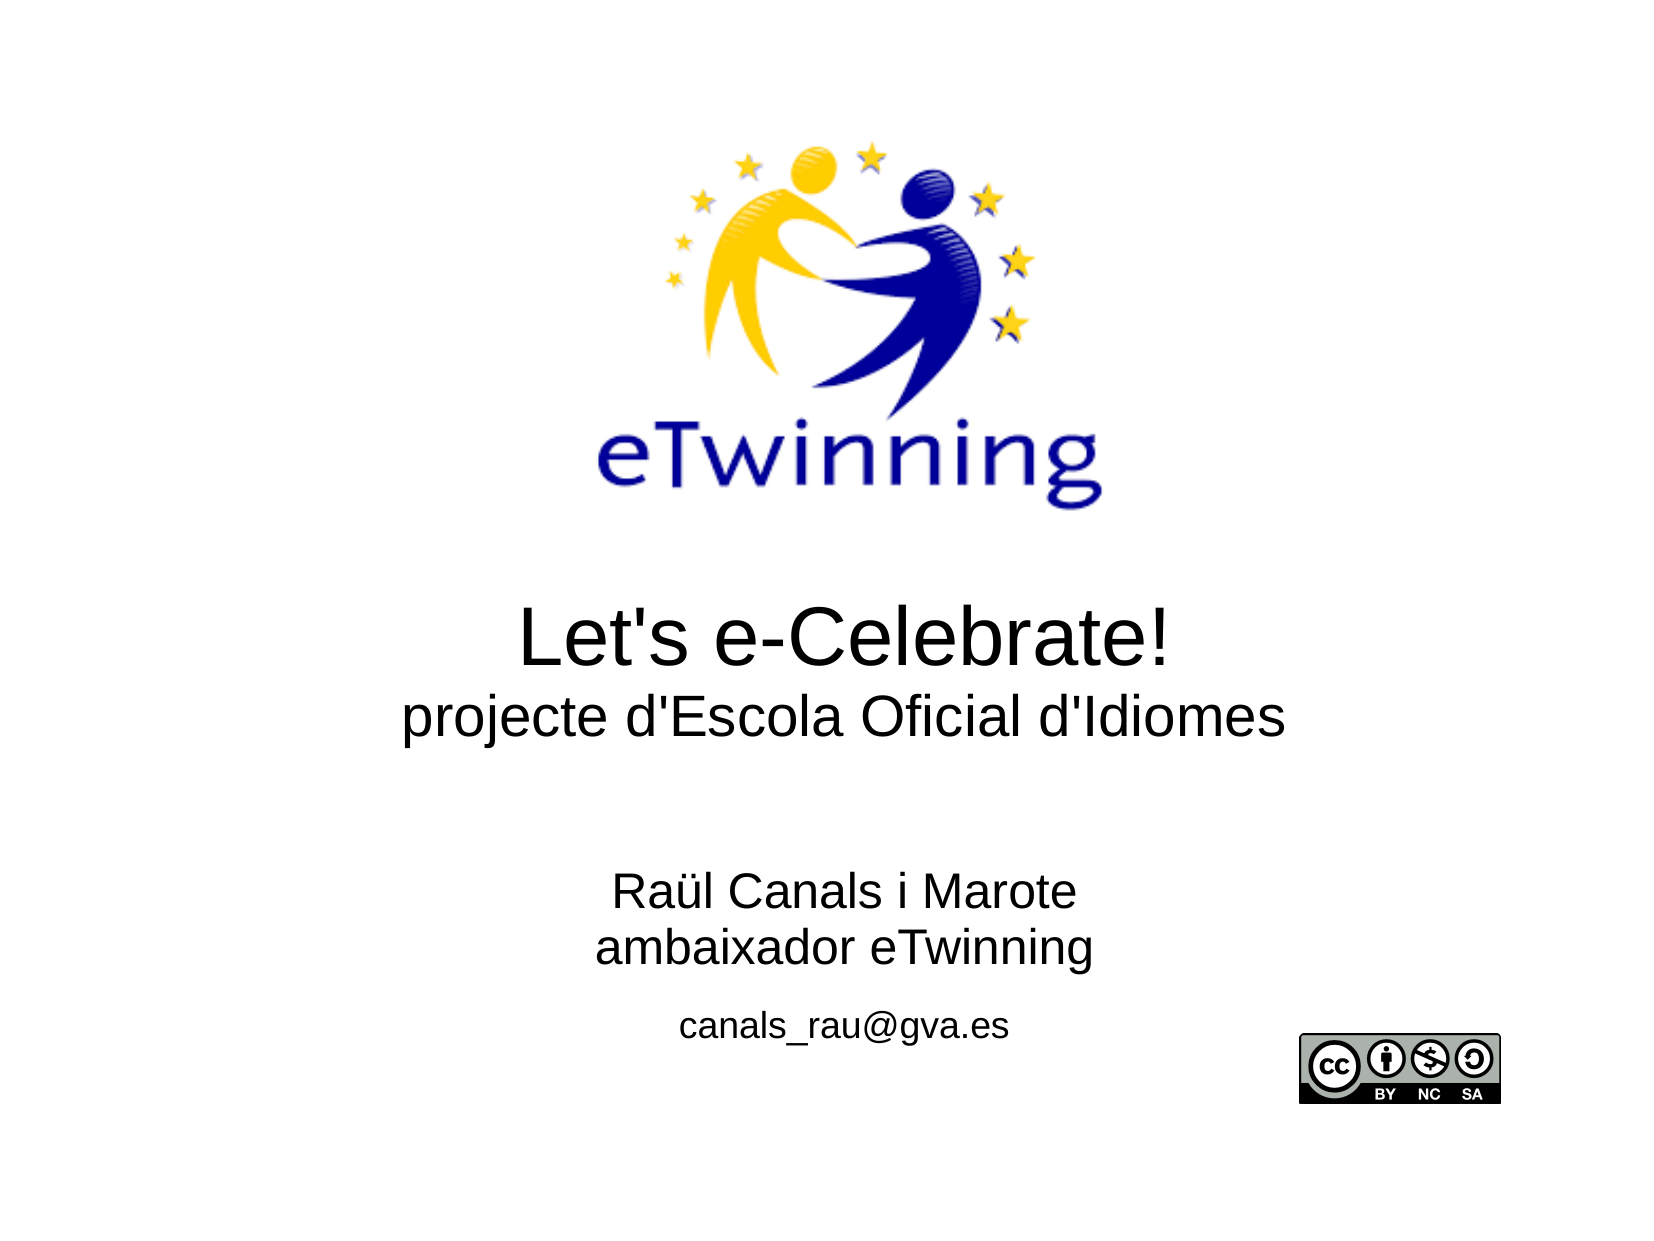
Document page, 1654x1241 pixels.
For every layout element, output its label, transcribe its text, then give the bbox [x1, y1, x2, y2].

picture [578, 120, 1123, 532]
list Let's e-Celebrate! projecte d'Escola Oficial d'Idiomes Raül Canals i Marote ambaixador eTwinning canals_rau@gva.es [165, 590, 1524, 1134]
picture [1299, 1033, 1501, 1104]
